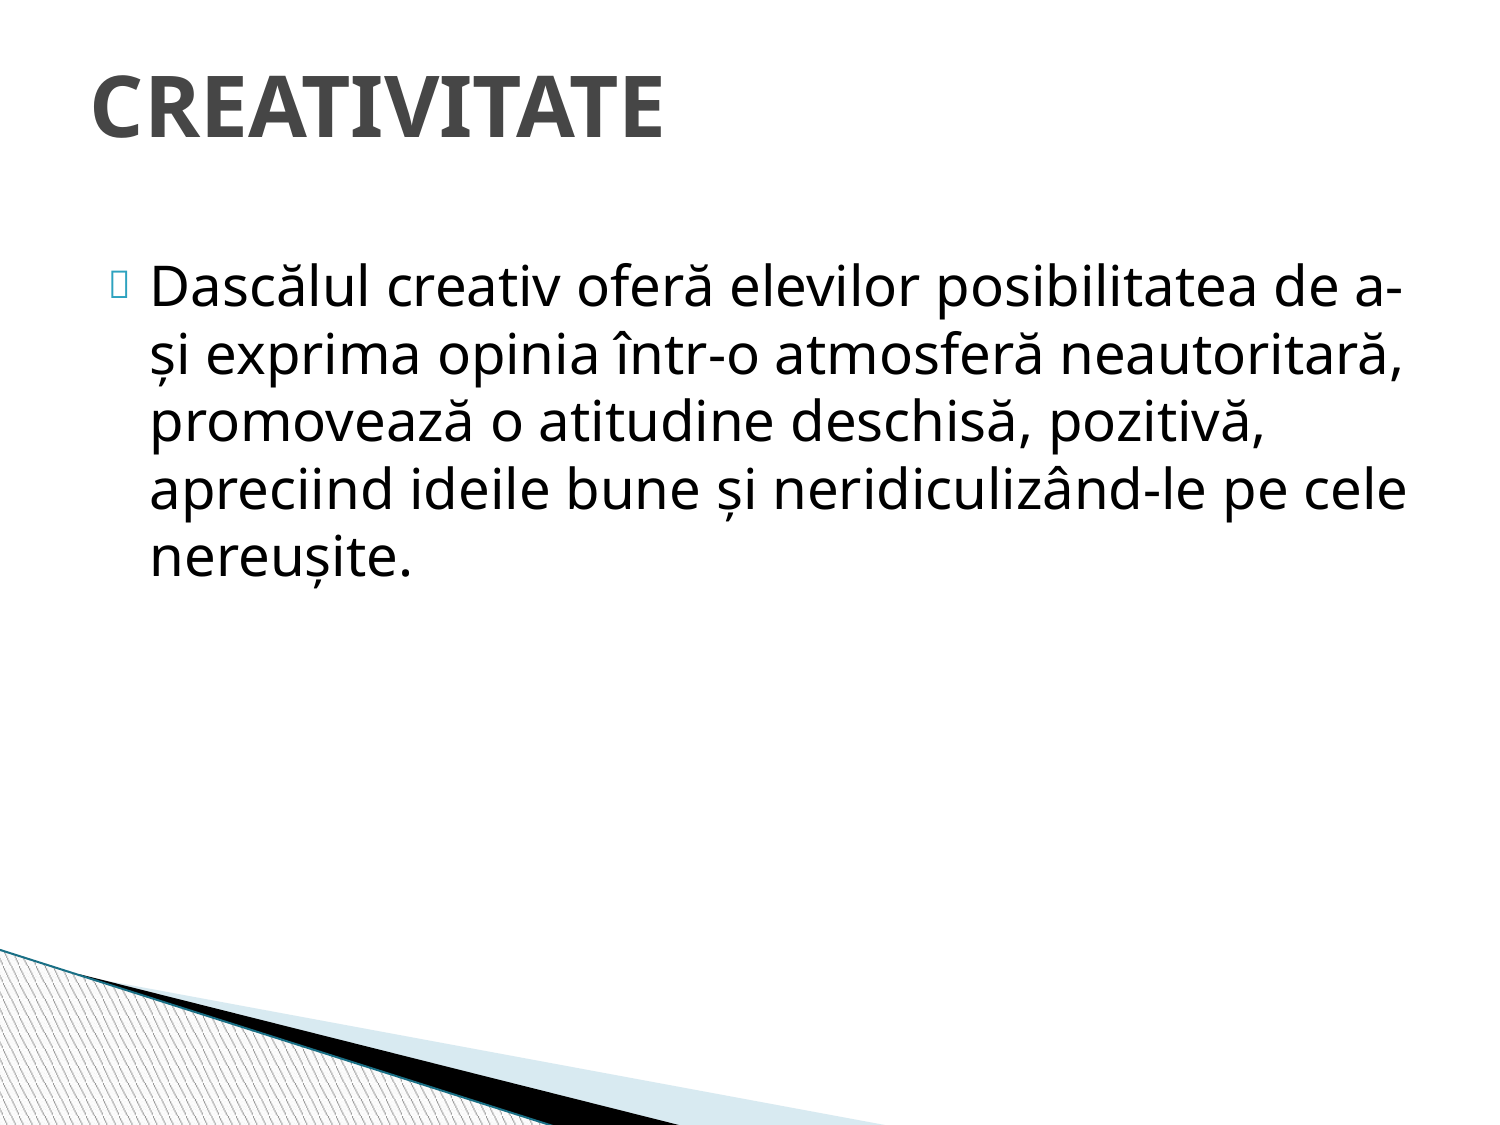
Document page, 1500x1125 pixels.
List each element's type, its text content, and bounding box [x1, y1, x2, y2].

title CREATIVITATE [75, 45, 1425, 233]
picture [0, 952, 543, 1125]
list Dascălul creativ oferă elevilor posibilitatea de a-și exprima opinia într-o atmosferă neautoritară, promovează o atitudine deschisă, pozitivă, apreciind ideile bune și neridiculizând-le pe cele nereușite. [75, 243, 1425, 986]
